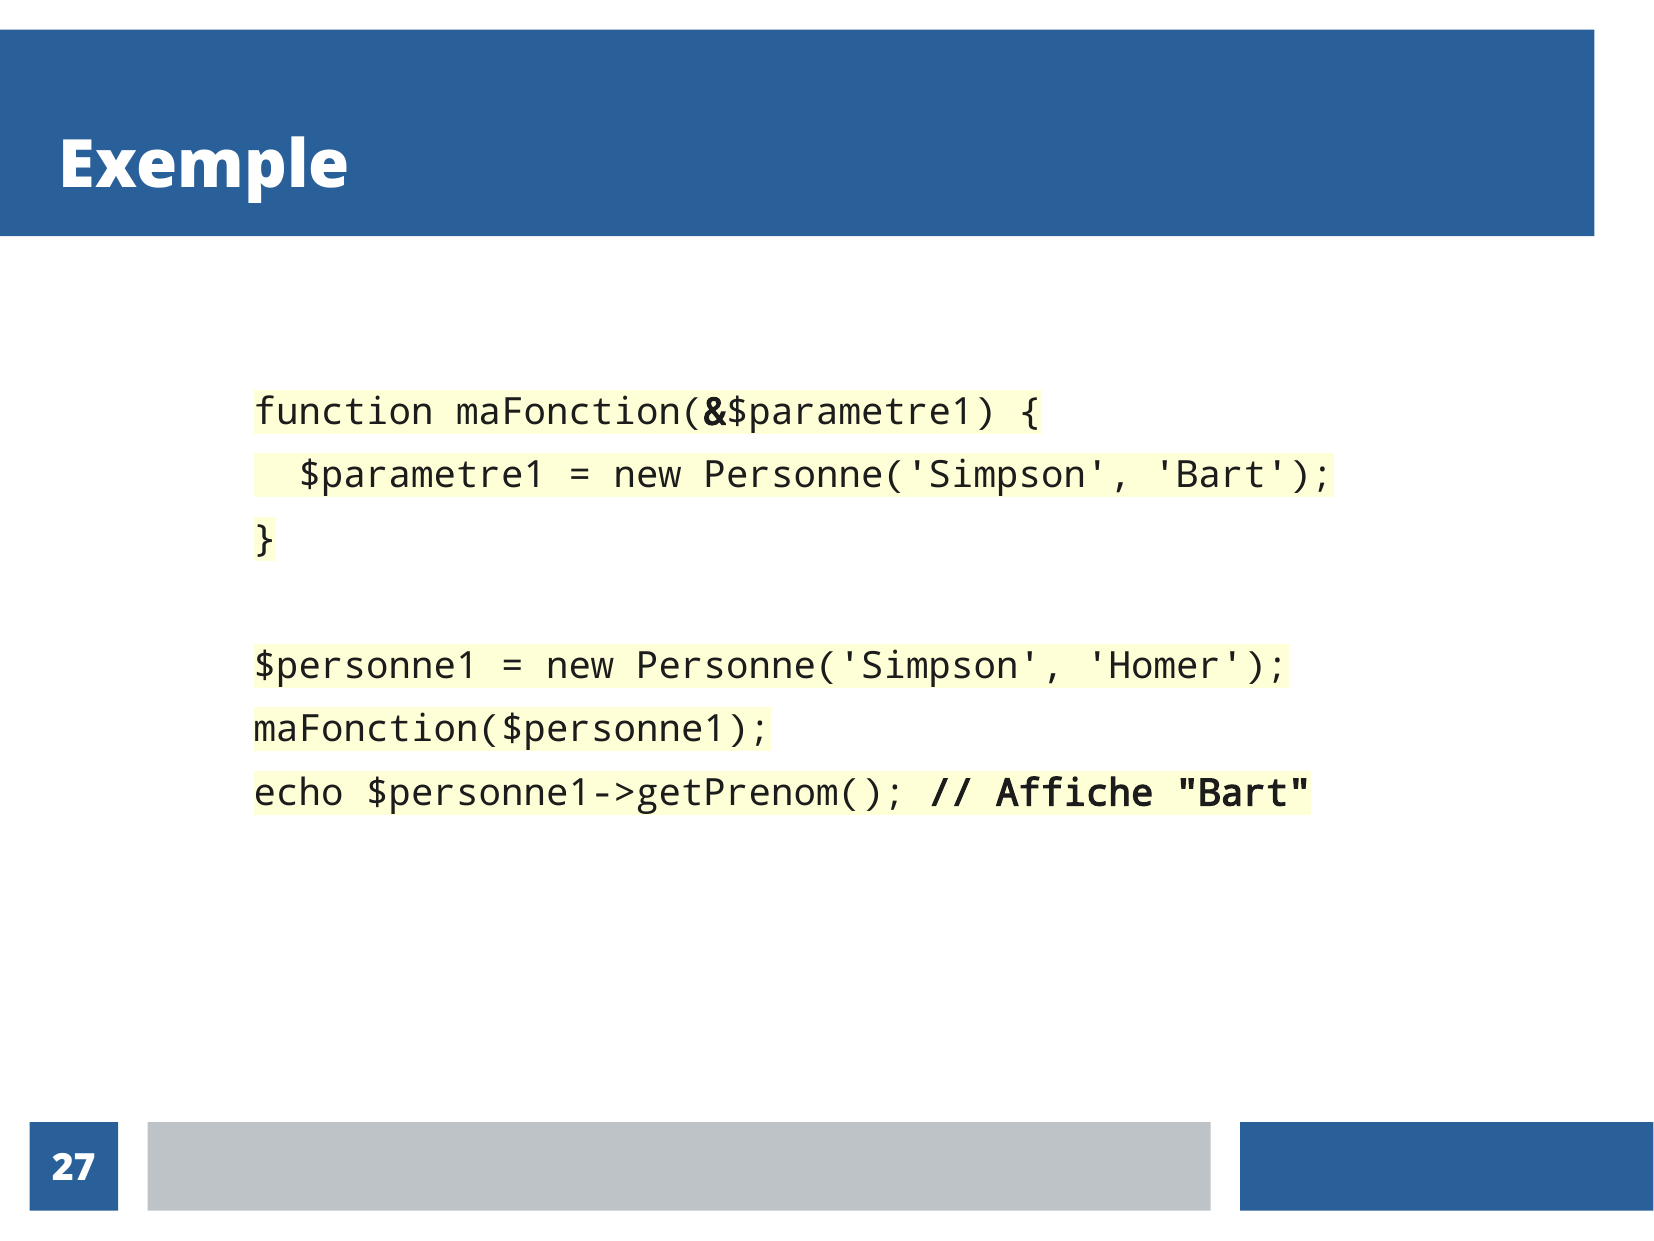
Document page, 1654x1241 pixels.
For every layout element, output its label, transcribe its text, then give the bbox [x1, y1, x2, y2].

list function maFonction(&$parametre1) { $parametre1 = new Personne('Simpson', 'Bart'); } $personne1 = new Personne('Simpson', 'Homer'); maFonction($personne1); echo $personne1->getPrenom(); // Affiche "Bart" [224, 389, 1335, 827]
title Exemple [59, 59, 1595, 207]
